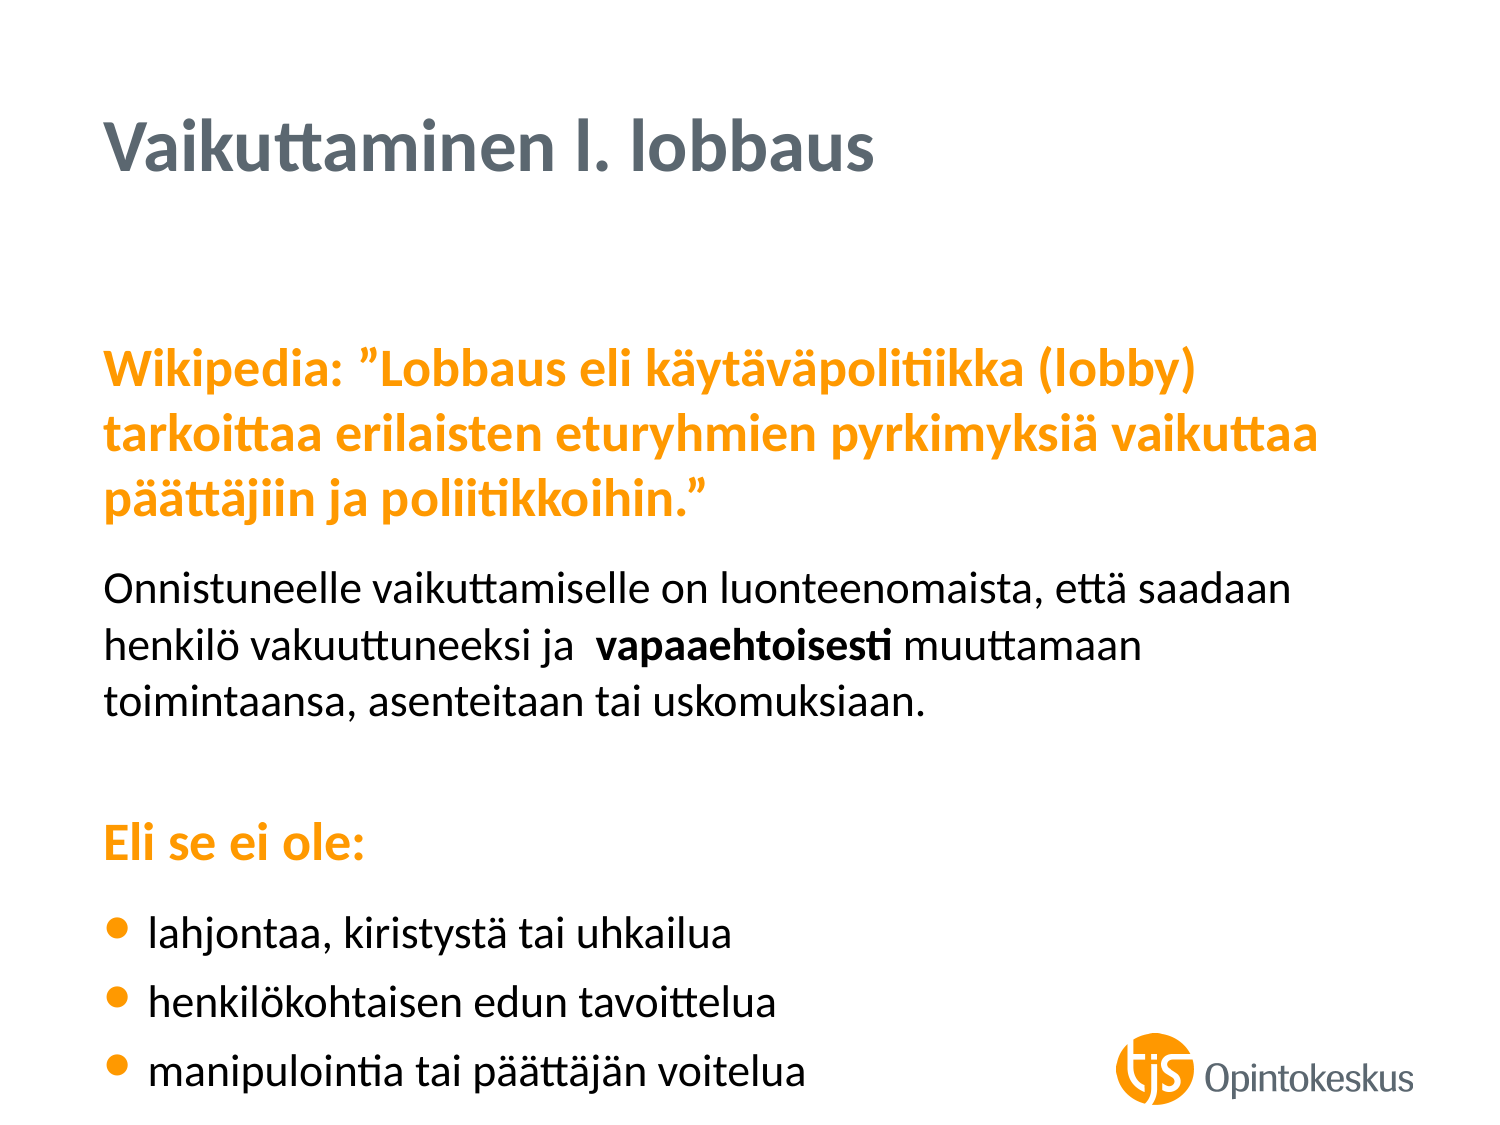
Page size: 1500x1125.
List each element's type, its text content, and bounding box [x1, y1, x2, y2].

list Wikipedia: ”Lobbaus eli käytäväpolitiikka (lobby) tarkoittaa erilaisten eturyhmien pyrkimyksiä vaikuttaa päättäjiin ja poliitikkoihin.” Onnistuneelle vaikuttamiselle on luonteenomaista, että saadaan henkilö vakuuttuneeksi ja vapaaehtoisesti muuttamaan toimintaansa, asenteitaan tai uskomuksiaan. Eli se ei ole: lahjontaa, kiristystä tai uhkailua henkilökohtaisen edun tavoittelua manipulointia tai päättäjän voitelua [88, 324, 1412, 1035]
picture [1116, 1033, 1413, 1105]
title Vaikuttaminen l. lobbaus [88, 88, 1412, 266]
